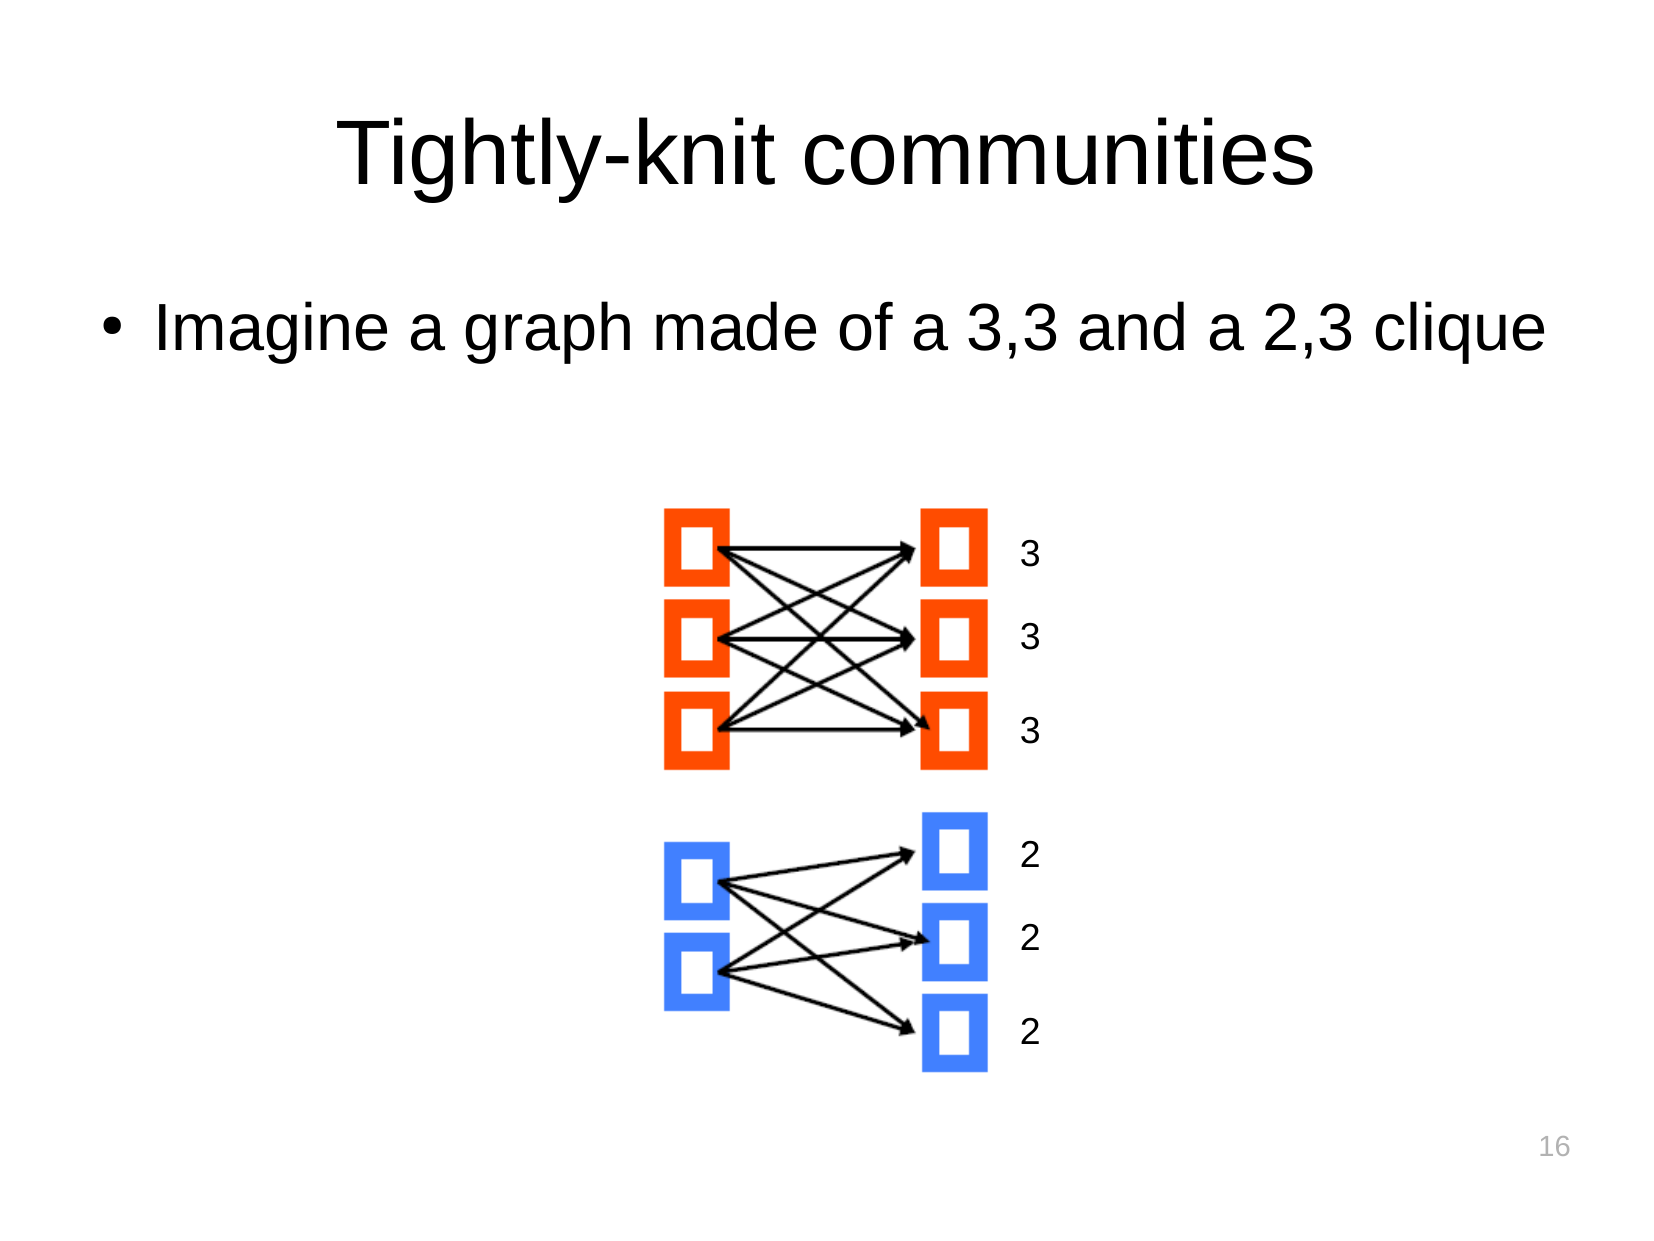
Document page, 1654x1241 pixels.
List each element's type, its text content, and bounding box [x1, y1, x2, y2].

text_box 3 [1005, 525, 1056, 582]
text_box 2 [1005, 908, 1056, 966]
text_box 3 [1005, 702, 1056, 759]
text_box 3 [1005, 607, 1056, 665]
text_box 2 [1005, 1003, 1056, 1061]
text_box 2 [1005, 826, 1056, 883]
list Imagine a graph made of a 3,3 and a 2,3 clique [82, 290, 1571, 391]
title Tightly-knit communities [82, 49, 1571, 257]
picture [630, 480, 1006, 1099]
